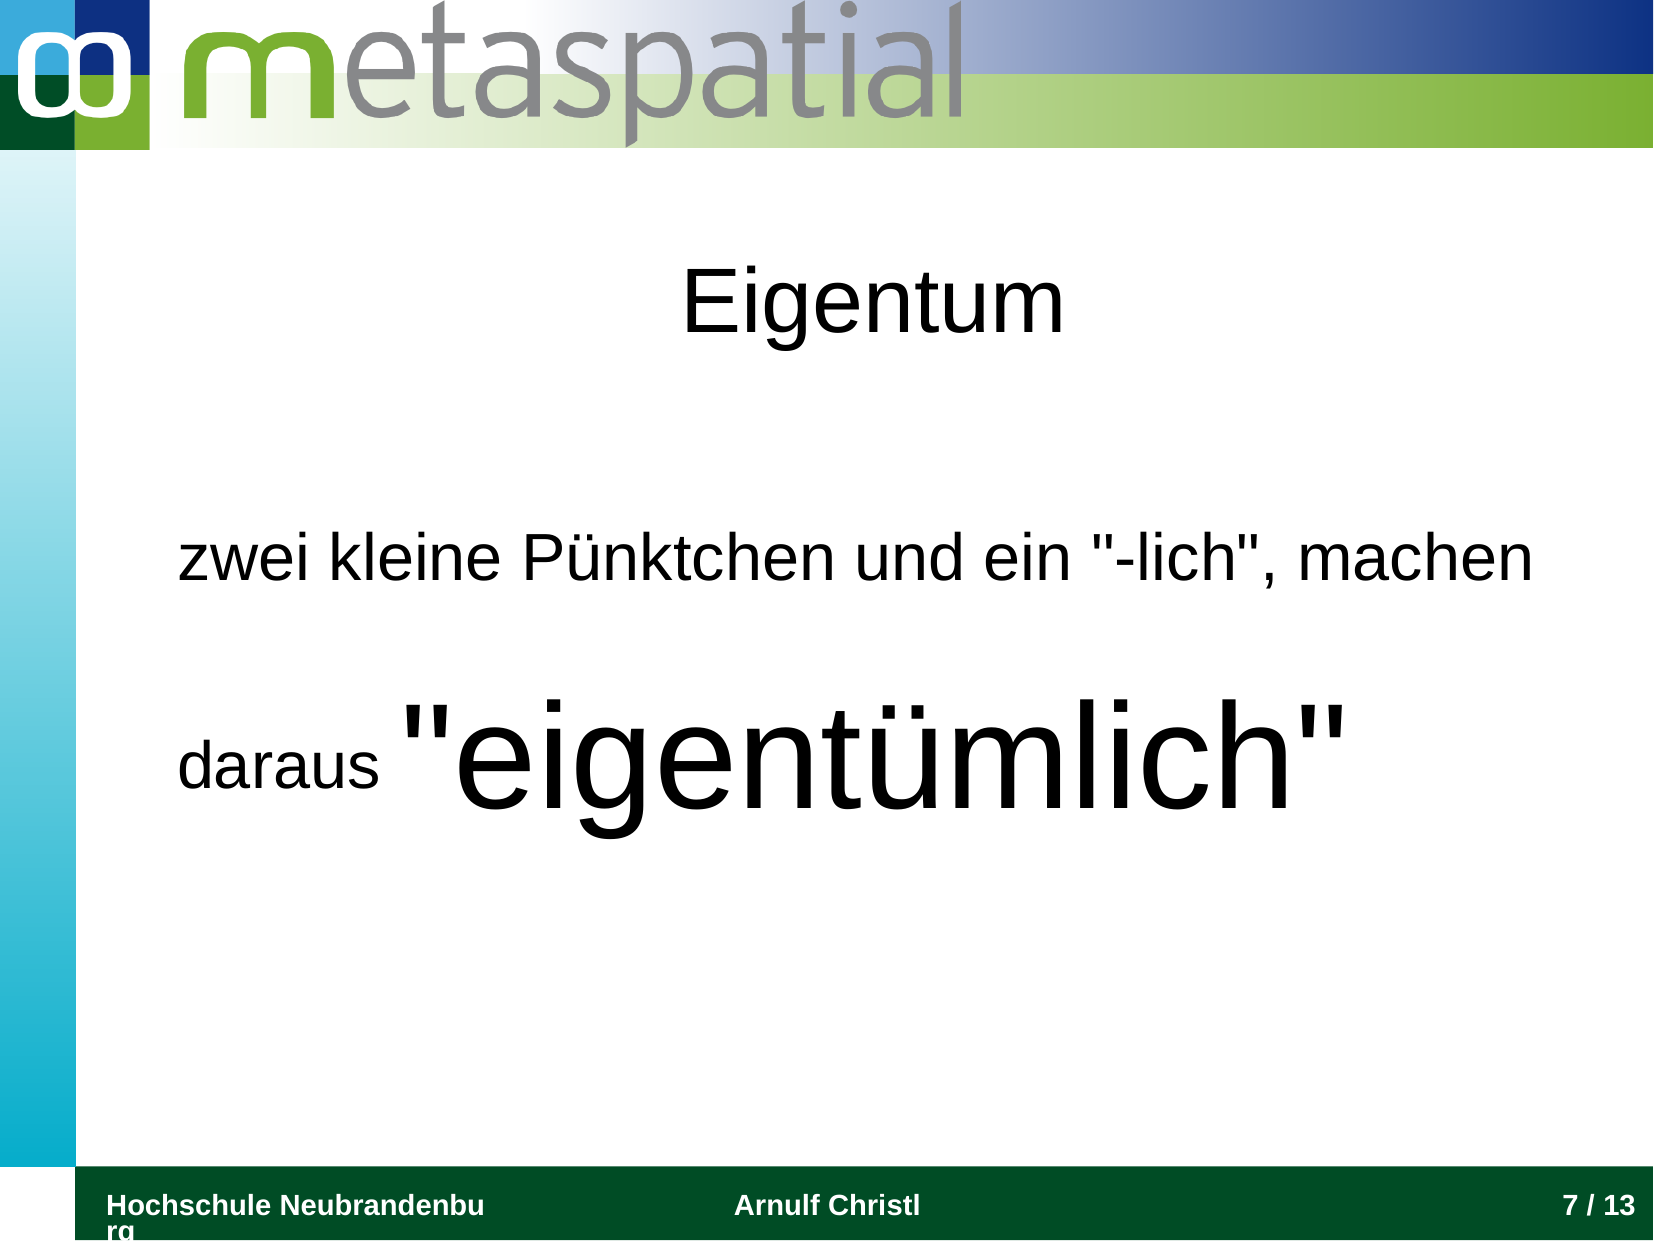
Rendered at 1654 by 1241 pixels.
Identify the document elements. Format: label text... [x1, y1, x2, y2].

list zwei kleine Pünktchen und ein "-lich", machen daraus [177, 519, 1571, 898]
picture [0, 0, 961, 150]
text_box "eigentümlich" [400, 672, 1380, 856]
title Eigentum [177, 197, 1571, 405]
